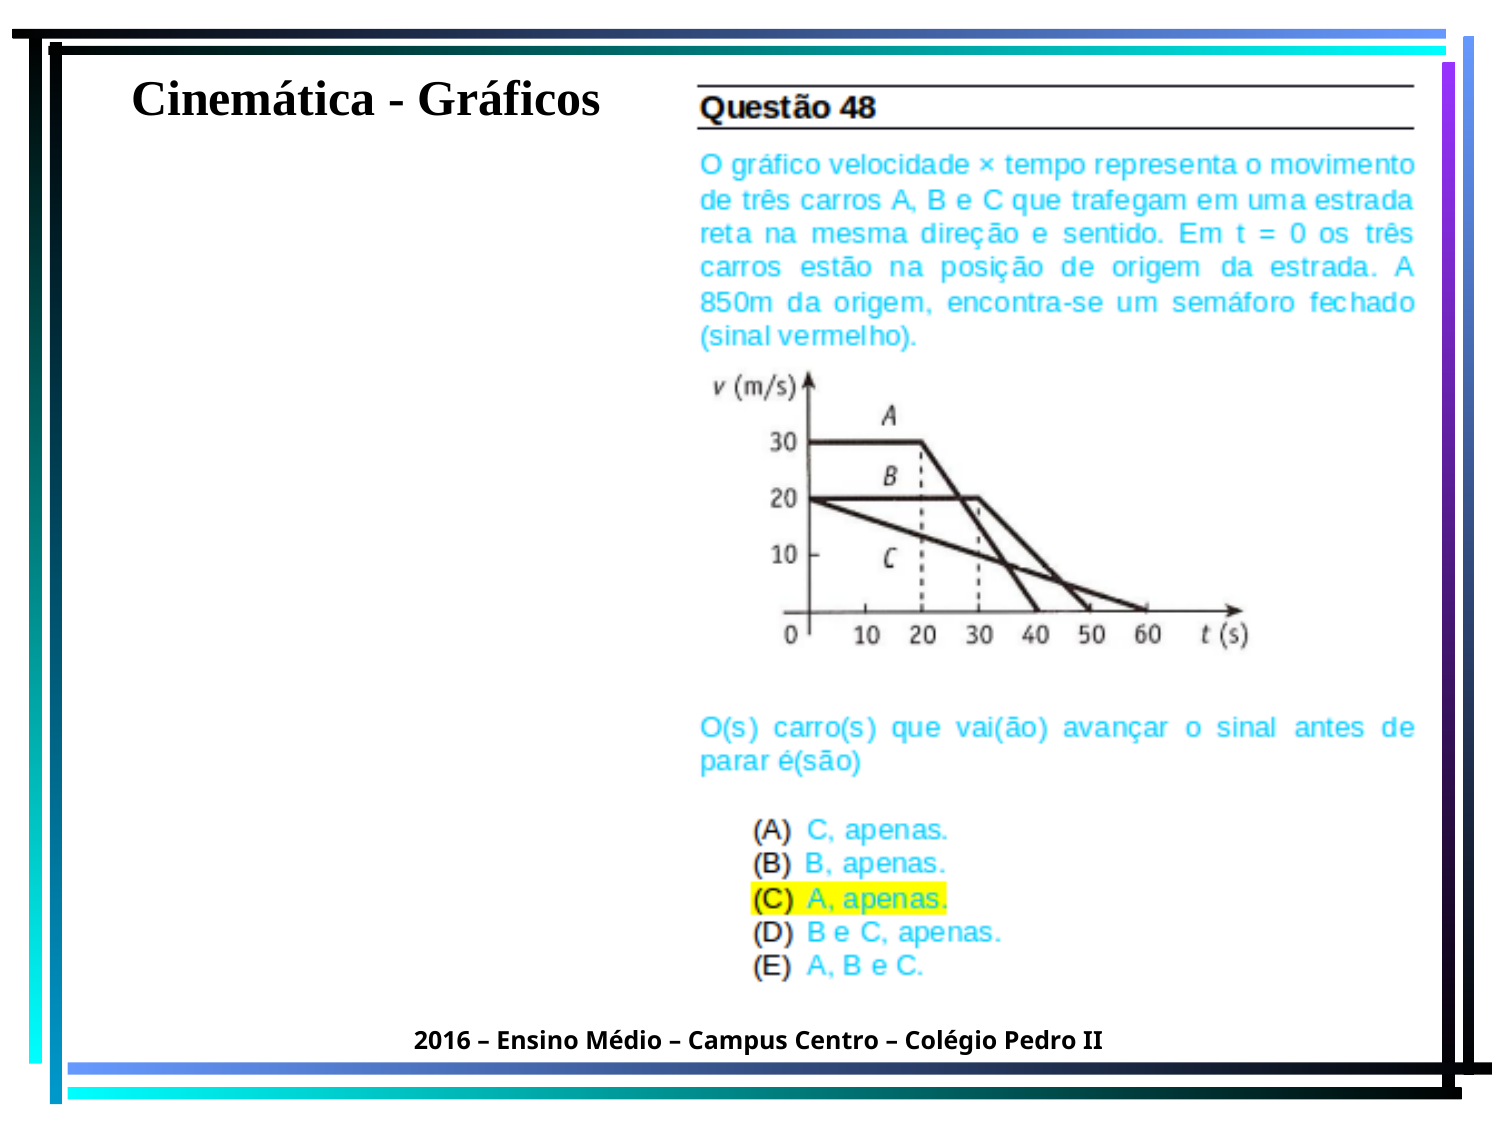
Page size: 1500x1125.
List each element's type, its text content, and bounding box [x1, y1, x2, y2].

title Cinemática - Gráficos [70, 59, 662, 119]
picture [0, 0, 1500, 1125]
text_box 2016 – Ensino Médio – Campus Centro – Colégio Pedro II [399, 1018, 1119, 1064]
